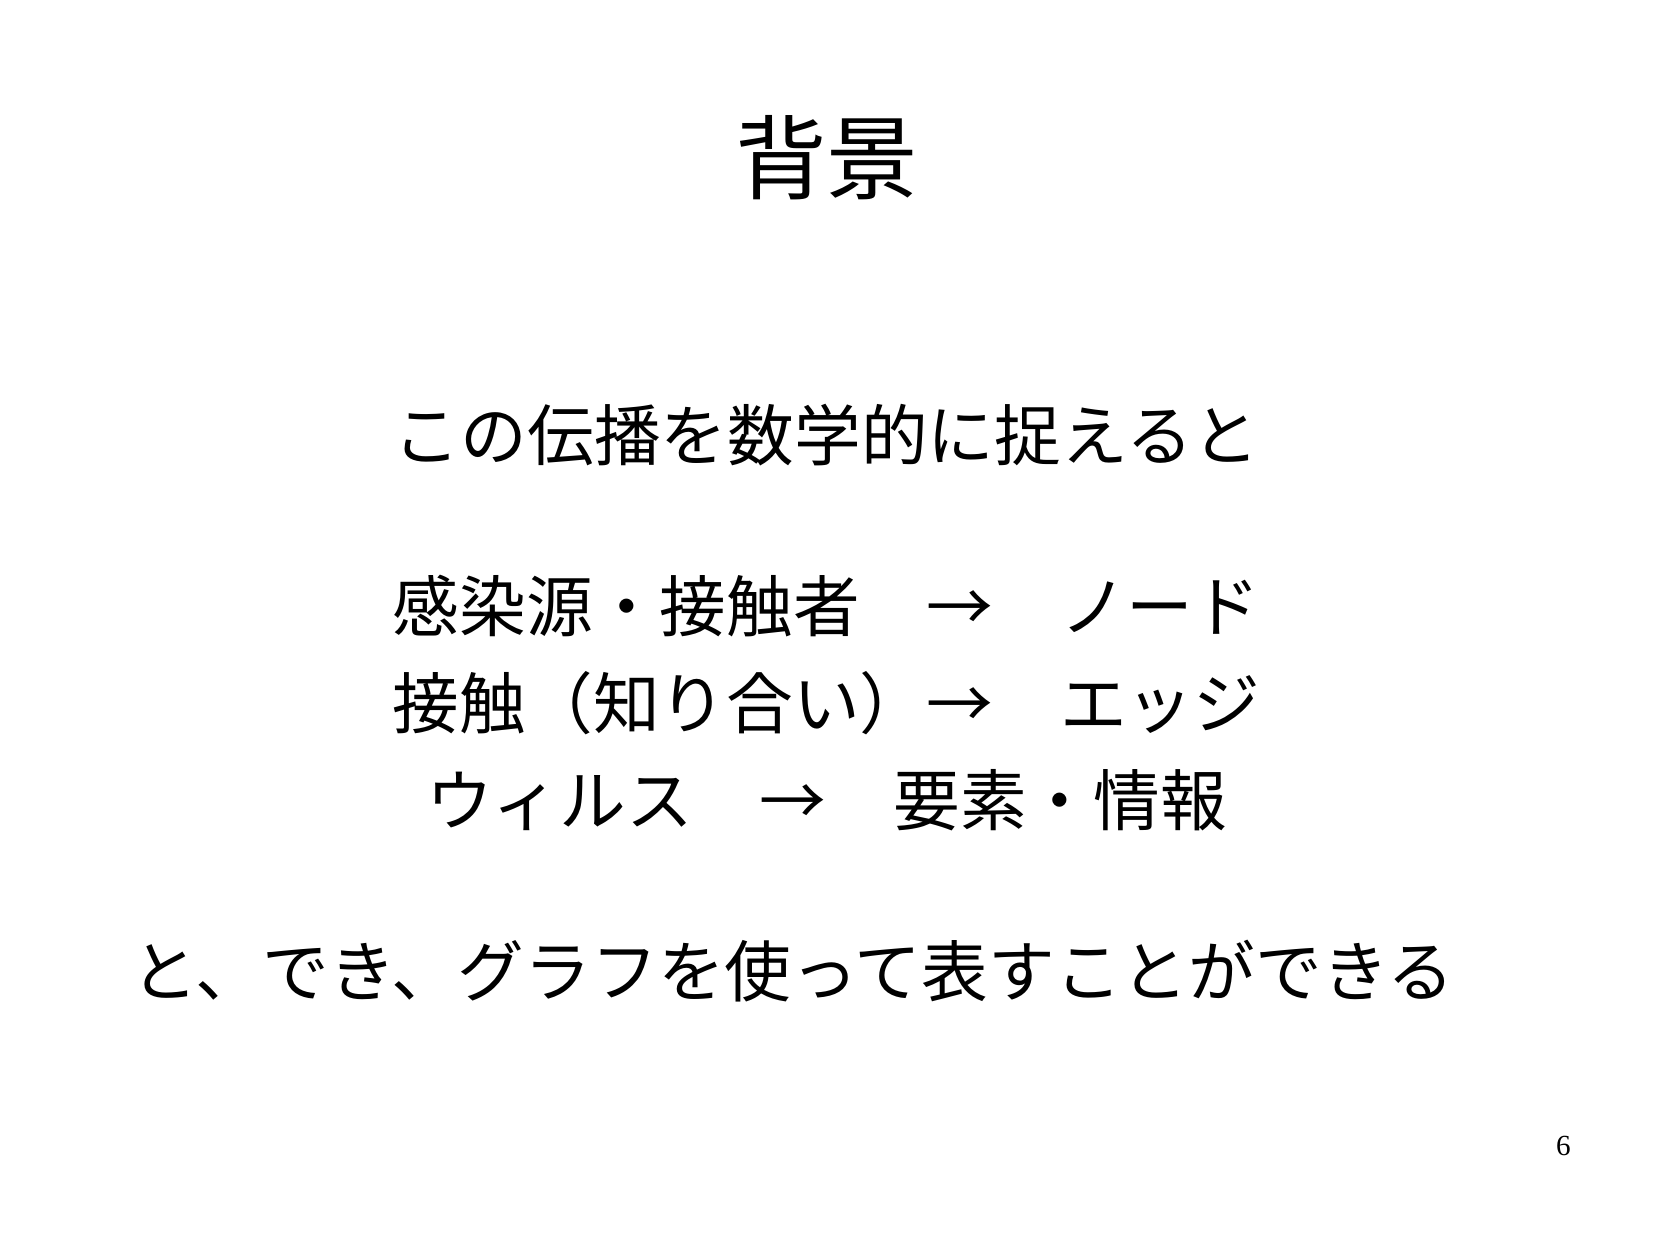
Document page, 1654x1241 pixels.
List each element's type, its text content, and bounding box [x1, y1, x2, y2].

subtitle この伝播を数学的に捉えると 感染源・接触者 → ノード 接触（知り合い）→ エッジ ウィルス → 要素・情報 と、でき、グラフを使って表すことができる [82, 290, 1571, 1109]
title 背景 [82, 49, 1571, 257]
